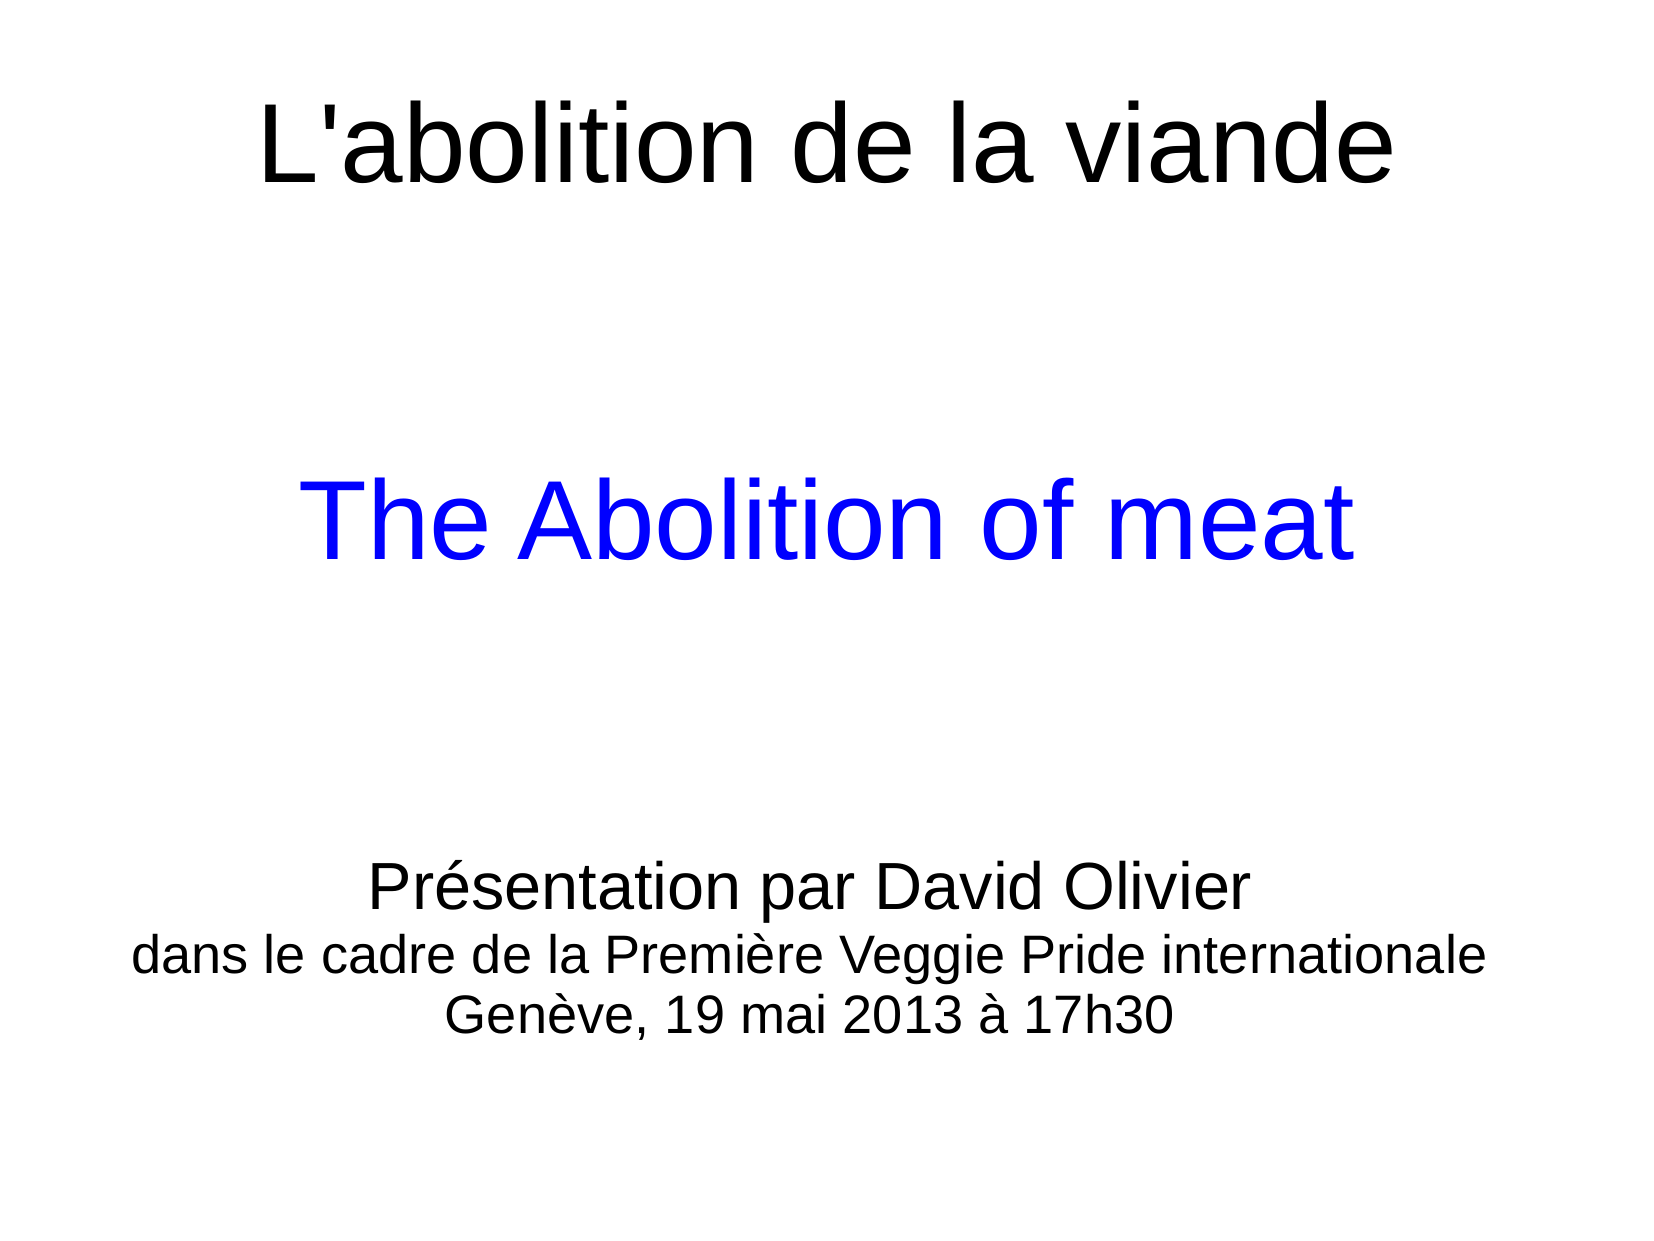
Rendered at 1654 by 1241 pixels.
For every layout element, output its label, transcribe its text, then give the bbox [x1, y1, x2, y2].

subtitle Présentation par David Olivier dans le cadre de la Première Veggie Pride internationale Genève, 19 mai 2013 à 17h30 [82, 849, 1538, 1046]
title L'abolition de la viande The Abolition of meat [82, 49, 1571, 616]
